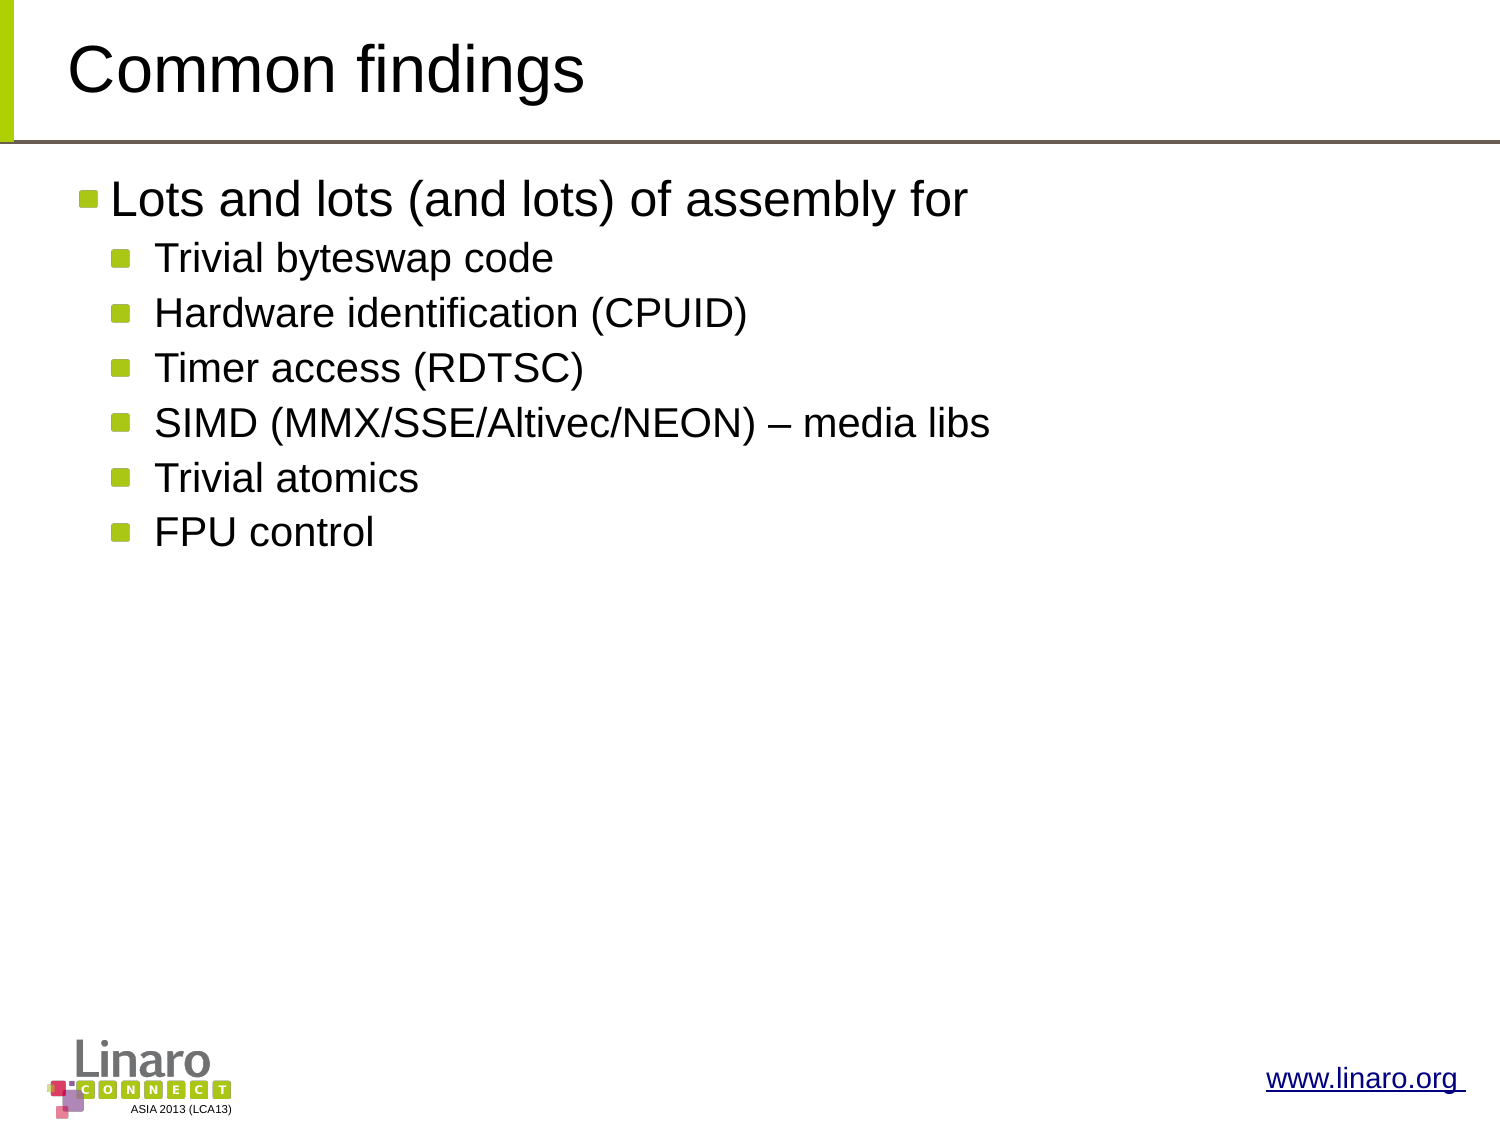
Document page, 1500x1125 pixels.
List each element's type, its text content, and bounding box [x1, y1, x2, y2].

title Common findings [53, 24, 1466, 125]
picture [39, 1034, 240, 1124]
list Lots and lots (and lots) of assembly for Trivial byteswap code Hardware identification (CPUID) Timer access (RDTSC) SIMD (MMX/SSE/Altivec/NEON) – media libs Trivial atomics FPU control [53, 163, 1467, 817]
